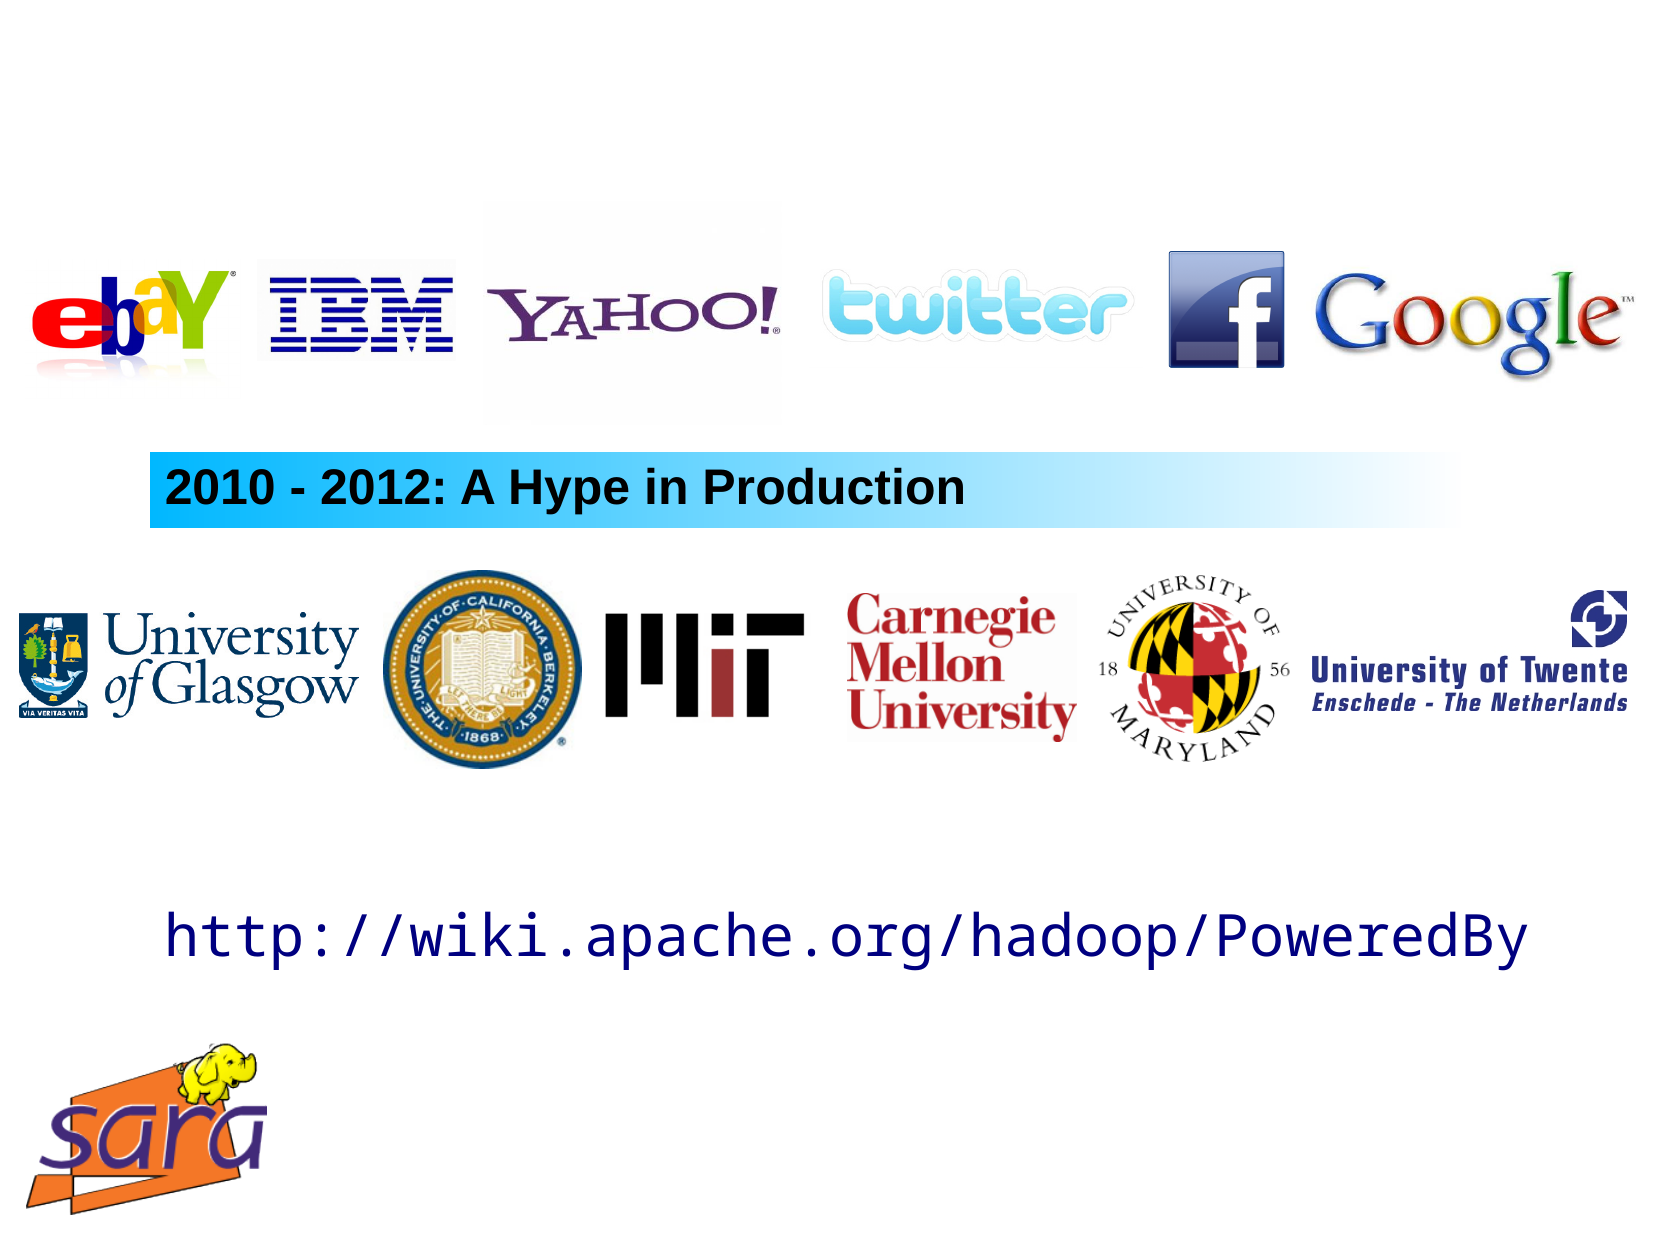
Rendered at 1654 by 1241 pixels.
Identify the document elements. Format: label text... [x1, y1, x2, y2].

picture [257, 259, 456, 361]
picture [483, 201, 782, 425]
picture [847, 593, 1077, 742]
picture [1312, 590, 1627, 711]
text_box 2010 - 2012: A Hype in Production [150, 451, 983, 523]
picture [1085, 571, 1305, 767]
picture [595, 603, 815, 728]
text_box [150, 452, 1463, 528]
picture [383, 570, 582, 769]
text_box http://wiki.apache.org/hadoop/PoweredBy [150, 887, 1576, 970]
picture [1161, 244, 1289, 373]
picture [1306, 211, 1645, 437]
picture [19, 612, 359, 718]
picture [809, 191, 1143, 414]
picture [25, 259, 241, 399]
picture [26, 1029, 267, 1215]
